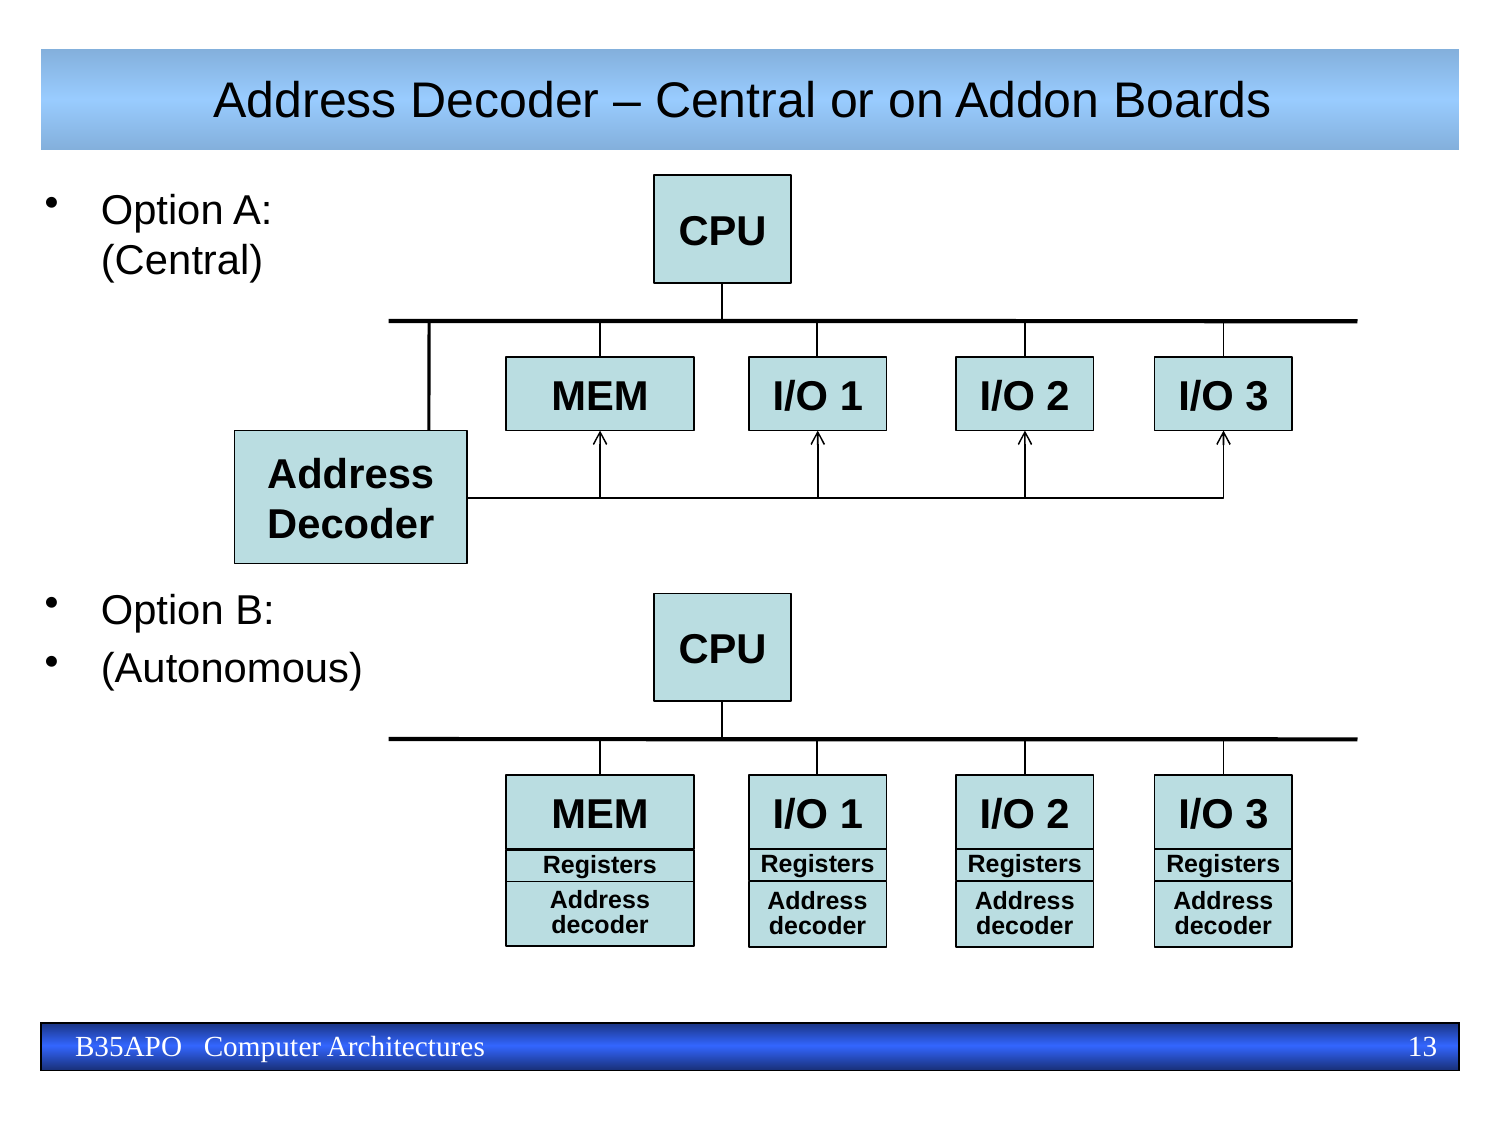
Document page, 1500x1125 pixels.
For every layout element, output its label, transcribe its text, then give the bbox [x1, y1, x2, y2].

text_box Registers [956, 848, 1094, 881]
text_box Address decoder [1154, 881, 1292, 948]
text_box I/O 2 [956, 356, 1094, 431]
text_box Registers [749, 848, 887, 881]
text_box CPU [653, 593, 792, 702]
text_box Address decoder [749, 881, 887, 948]
text_box CPU [653, 175, 792, 283]
text_box Registers [1154, 848, 1292, 881]
text_box Address decoder [506, 882, 695, 947]
title Address Decoder – Central or on Addon Boards [41, 49, 1459, 150]
text_box MEM [506, 356, 695, 431]
text_box Registers [506, 849, 695, 882]
text_box I/O 3 [1154, 774, 1292, 848]
text_box I/O 1 [749, 774, 887, 848]
text_box Option A: (Central) Option B: (Autonomous) [29, 175, 1436, 1000]
text_box I/O 1 [749, 356, 887, 431]
text_box Address decoder [956, 881, 1094, 948]
text_box I/O 3 [1154, 356, 1292, 431]
text_box MEM [506, 774, 695, 849]
text_box Address Decoder [234, 430, 467, 564]
text_box I/O 2 [956, 774, 1094, 848]
